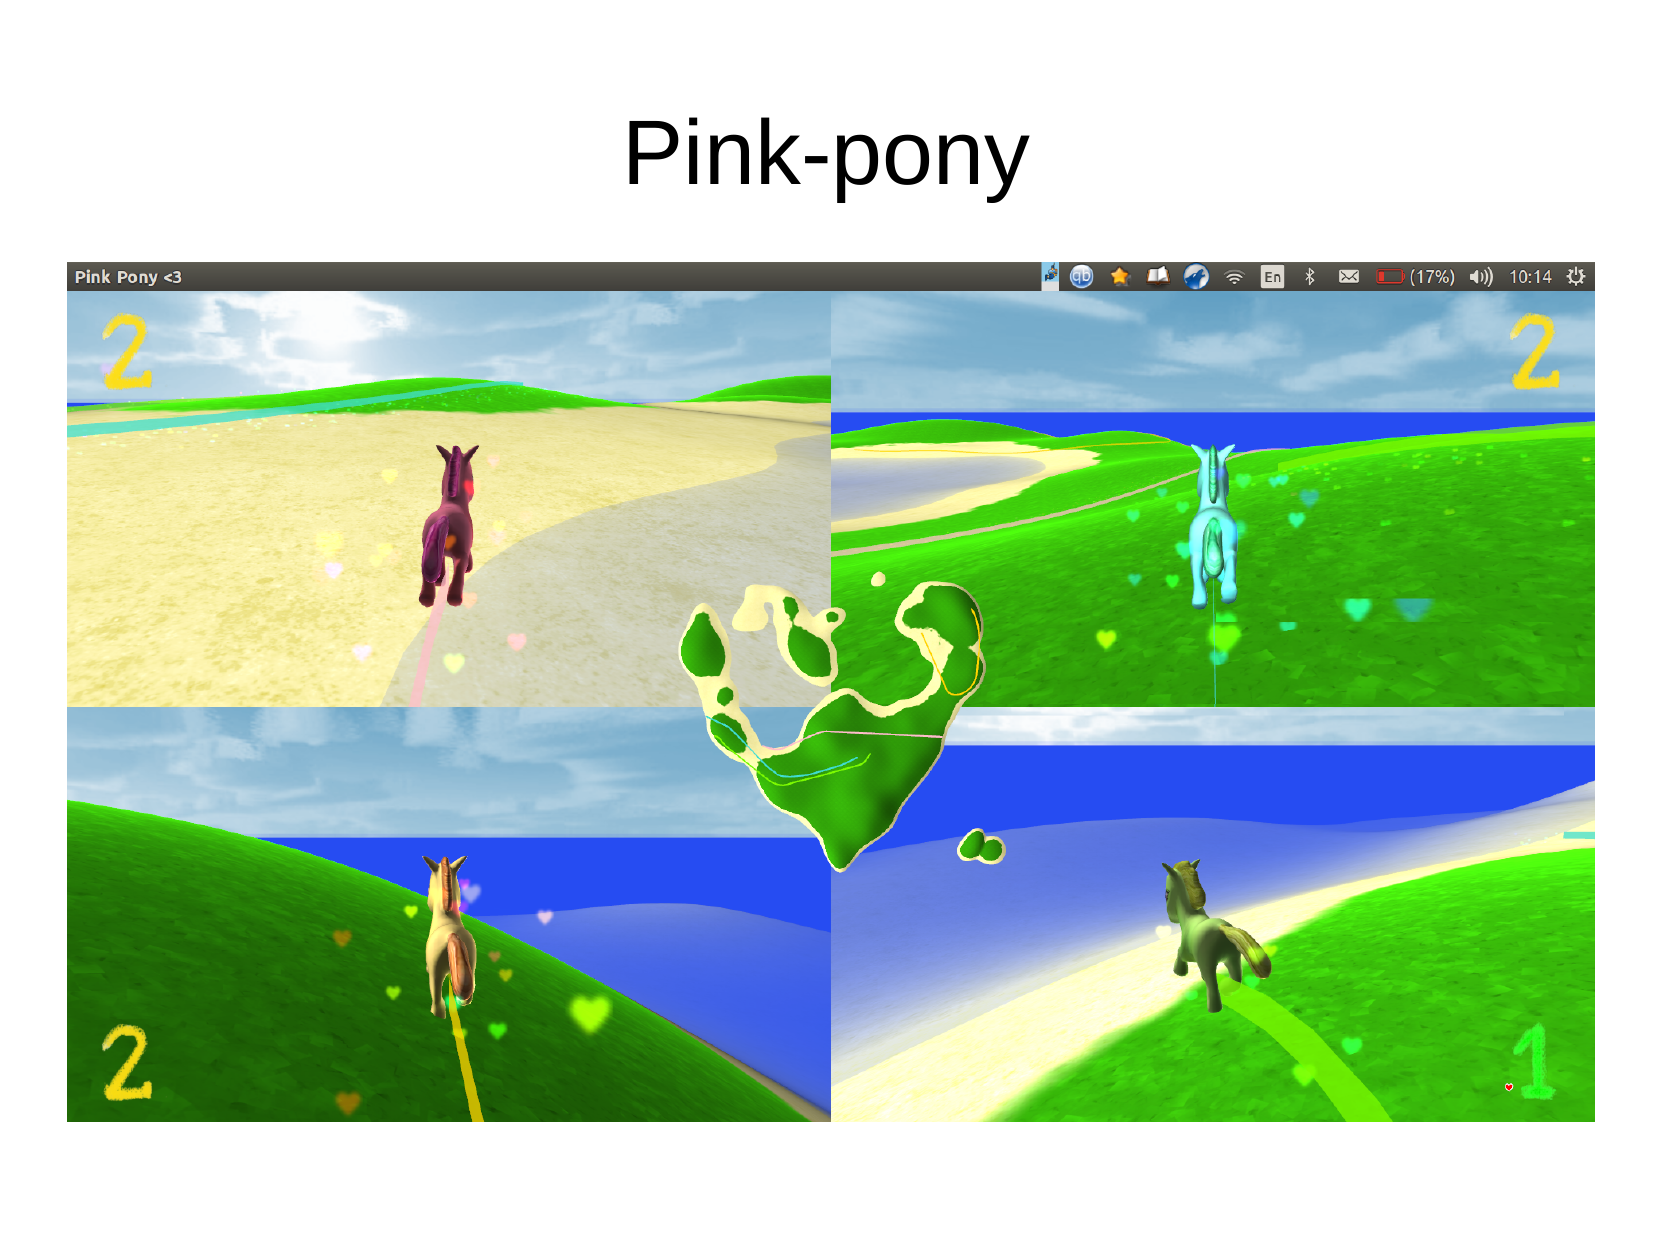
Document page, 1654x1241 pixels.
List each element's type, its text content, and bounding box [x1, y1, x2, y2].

title Pink-pony [82, 49, 1571, 257]
picture [67, 262, 1595, 1123]
